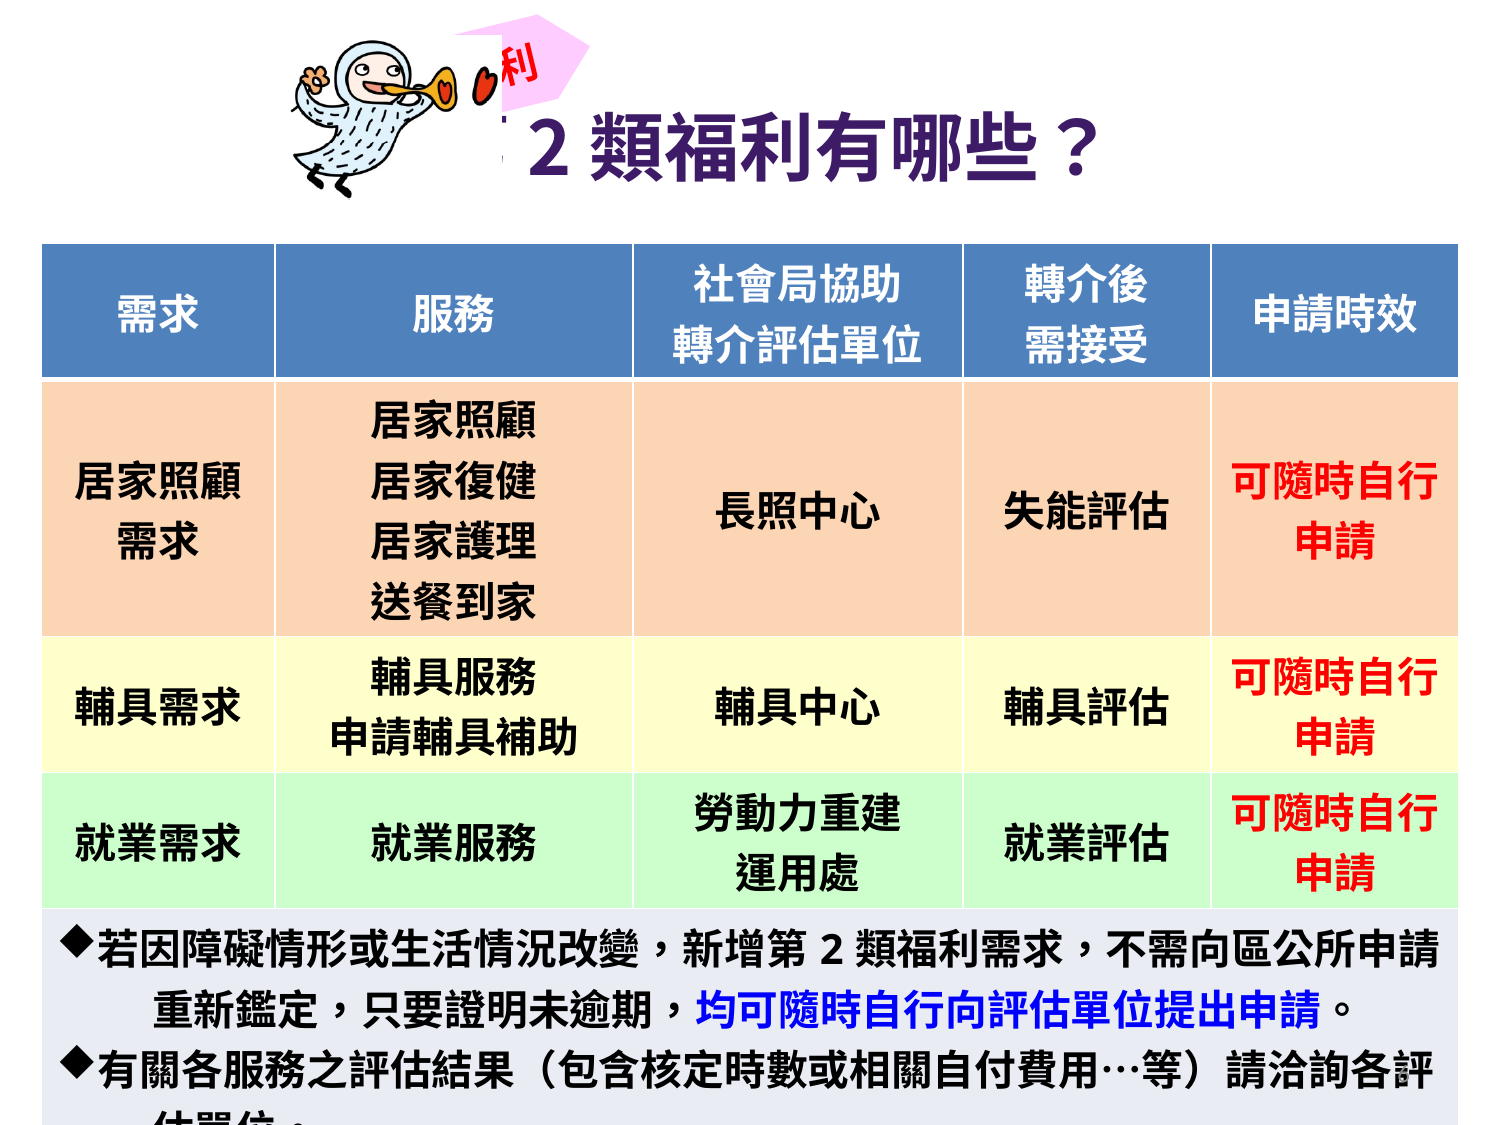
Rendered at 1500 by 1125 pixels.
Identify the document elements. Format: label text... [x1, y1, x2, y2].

title 第2類福利有哪些？ [419, 78, 1113, 214]
table_header 服務 [276, 244, 632, 377]
slide_number <編號> [1074, 1042, 1425, 1103]
table_cell 就業需求 [42, 773, 274, 908]
table_cell 就業評估 [964, 773, 1210, 908]
table_cell 失能評估 [964, 382, 1210, 636]
table_cell 輔具中心 [634, 637, 962, 772]
table_cell 長照中心 [634, 382, 962, 636]
table_cell 可隨時自行申請 [1212, 773, 1458, 908]
table_header 轉介後 需接受 [964, 244, 1210, 377]
text_box 第2類福利 [453, 14, 591, 78]
table_cell 居家照顧 居家復健 居家護理 送餐到家 [276, 382, 632, 636]
table_cell 可隨時自行申請 [1212, 382, 1458, 636]
table_cell 就業服務 [276, 773, 632, 908]
table_cell 勞動力重建 運用處 [634, 773, 962, 908]
table_header 社會局協助 轉介評估單位 [634, 244, 962, 377]
table_cell 輔具評估 [964, 637, 1210, 772]
table_header 需求 [42, 244, 274, 377]
table_cell 輔具服務 申請輔具補助 [276, 637, 632, 772]
picture [289, 35, 502, 200]
table_cell 輔具需求 [42, 637, 274, 772]
table_header 申請時效 [1212, 244, 1458, 377]
table_cell 可隨時自行申請 [1212, 637, 1458, 772]
table_cell 若因障礙情形或生活情況改變，新增第2類福利需求，不需向區公所申請 重新鑑定，只要證明未逾期，均可隨時自行向評估單位提出申請。 有關各服務之評估結果（包含核定時數或相關自付費用…等）請洽詢各評 估單位。 [42, 909, 1458, 1125]
table_cell 居家照顧需求 [42, 382, 274, 636]
